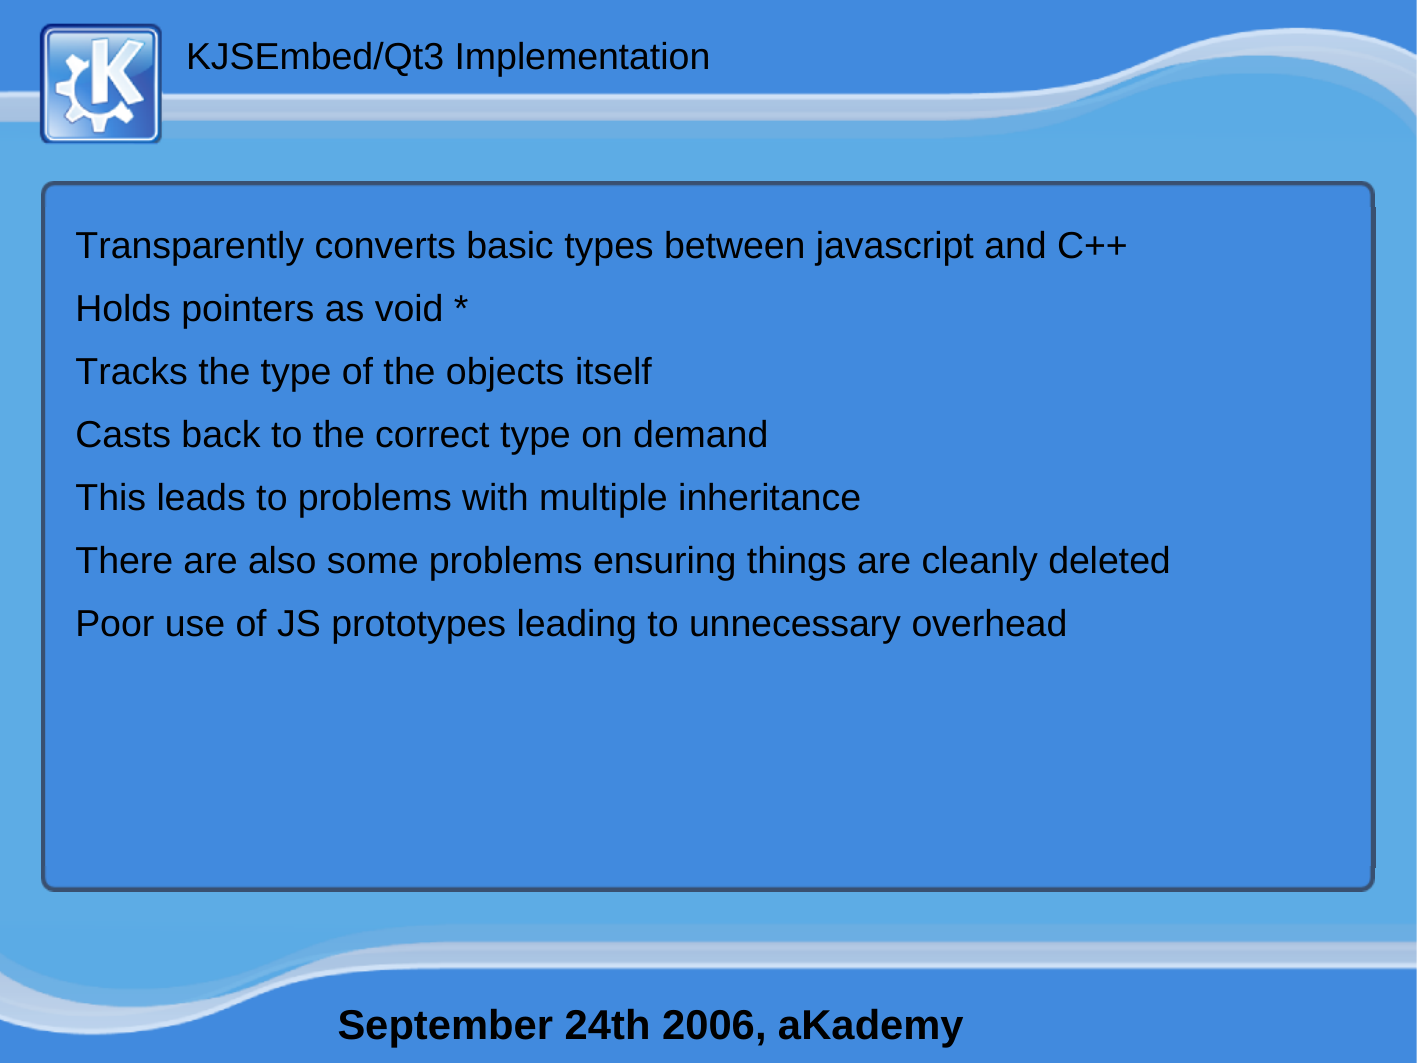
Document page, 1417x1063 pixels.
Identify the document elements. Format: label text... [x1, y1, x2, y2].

text_box KJSEmbed/Qt3 Implementation [171, 27, 1048, 127]
picture [0, 0, 1417, 1063]
text_box Transparently converts basic types between javascript and C++ Holds pointers as void * Tracks the type of the objects itself Casts back to the correct type on demand This leads to problems with multiple inheritance There are also some problems ensuring things are cleanly deleted Poor use of JS prototypes leading to unnecessary overhead [50, 196, 1351, 632]
